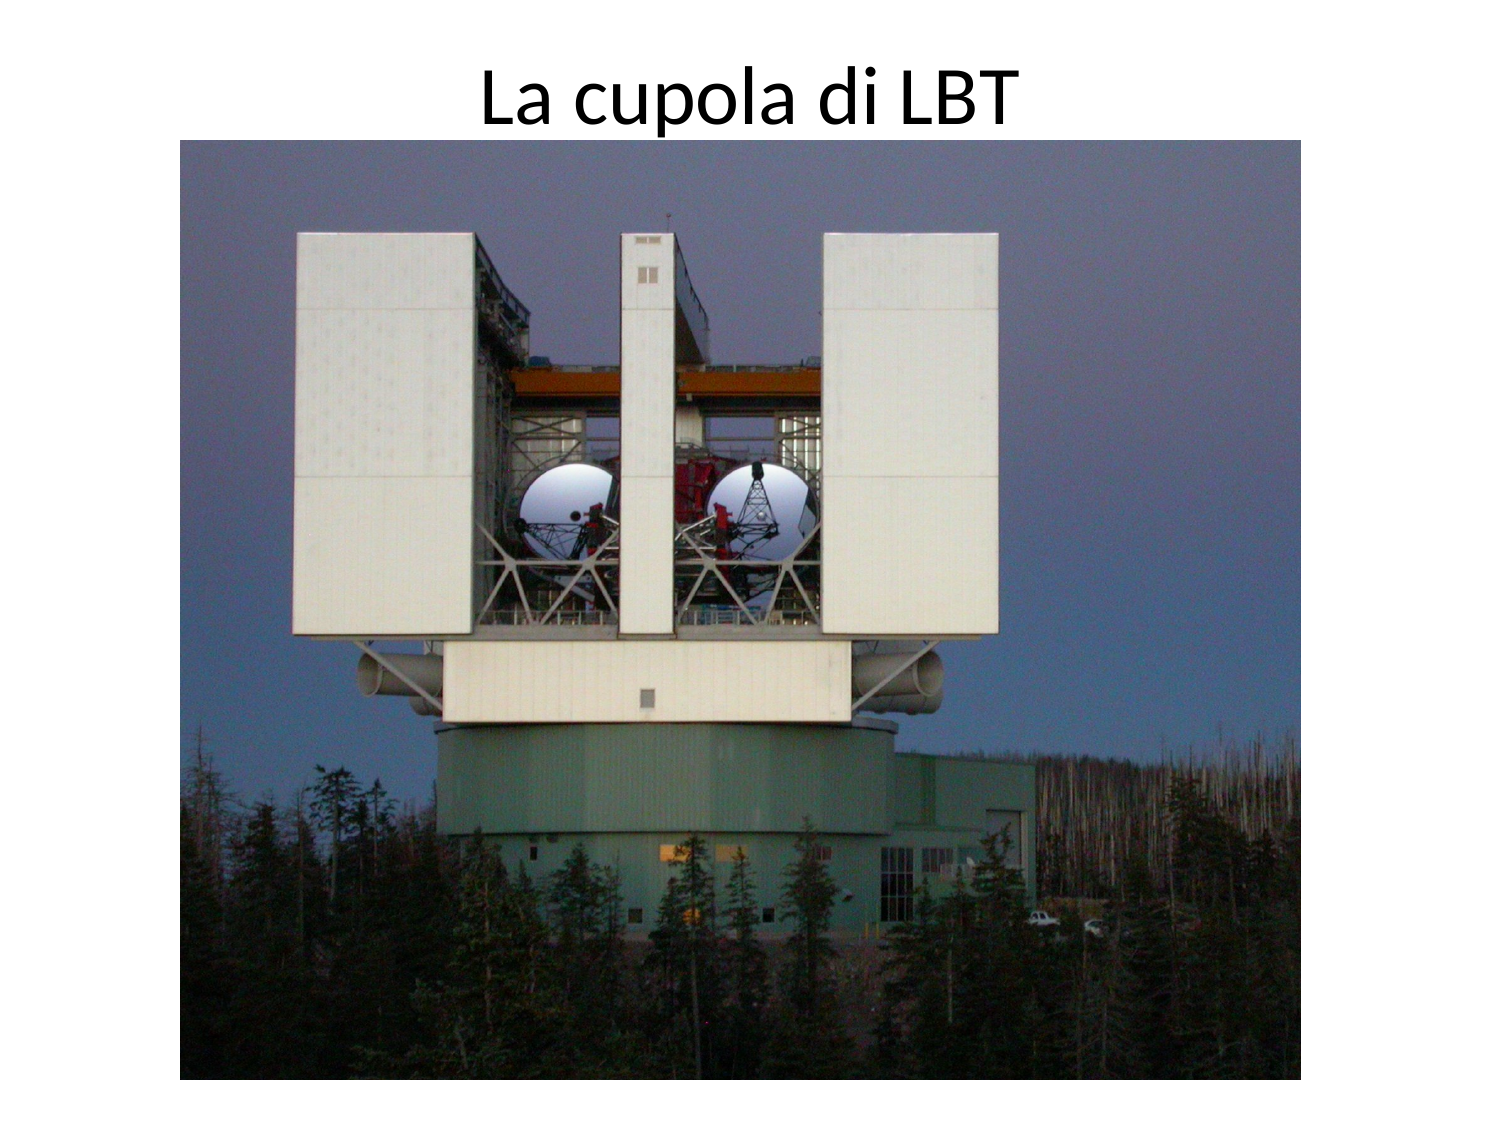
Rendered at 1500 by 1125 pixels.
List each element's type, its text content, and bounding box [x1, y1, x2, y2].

text_box La cupola di LBT [112, 30, 1388, 152]
picture [180, 152, 1301, 1081]
